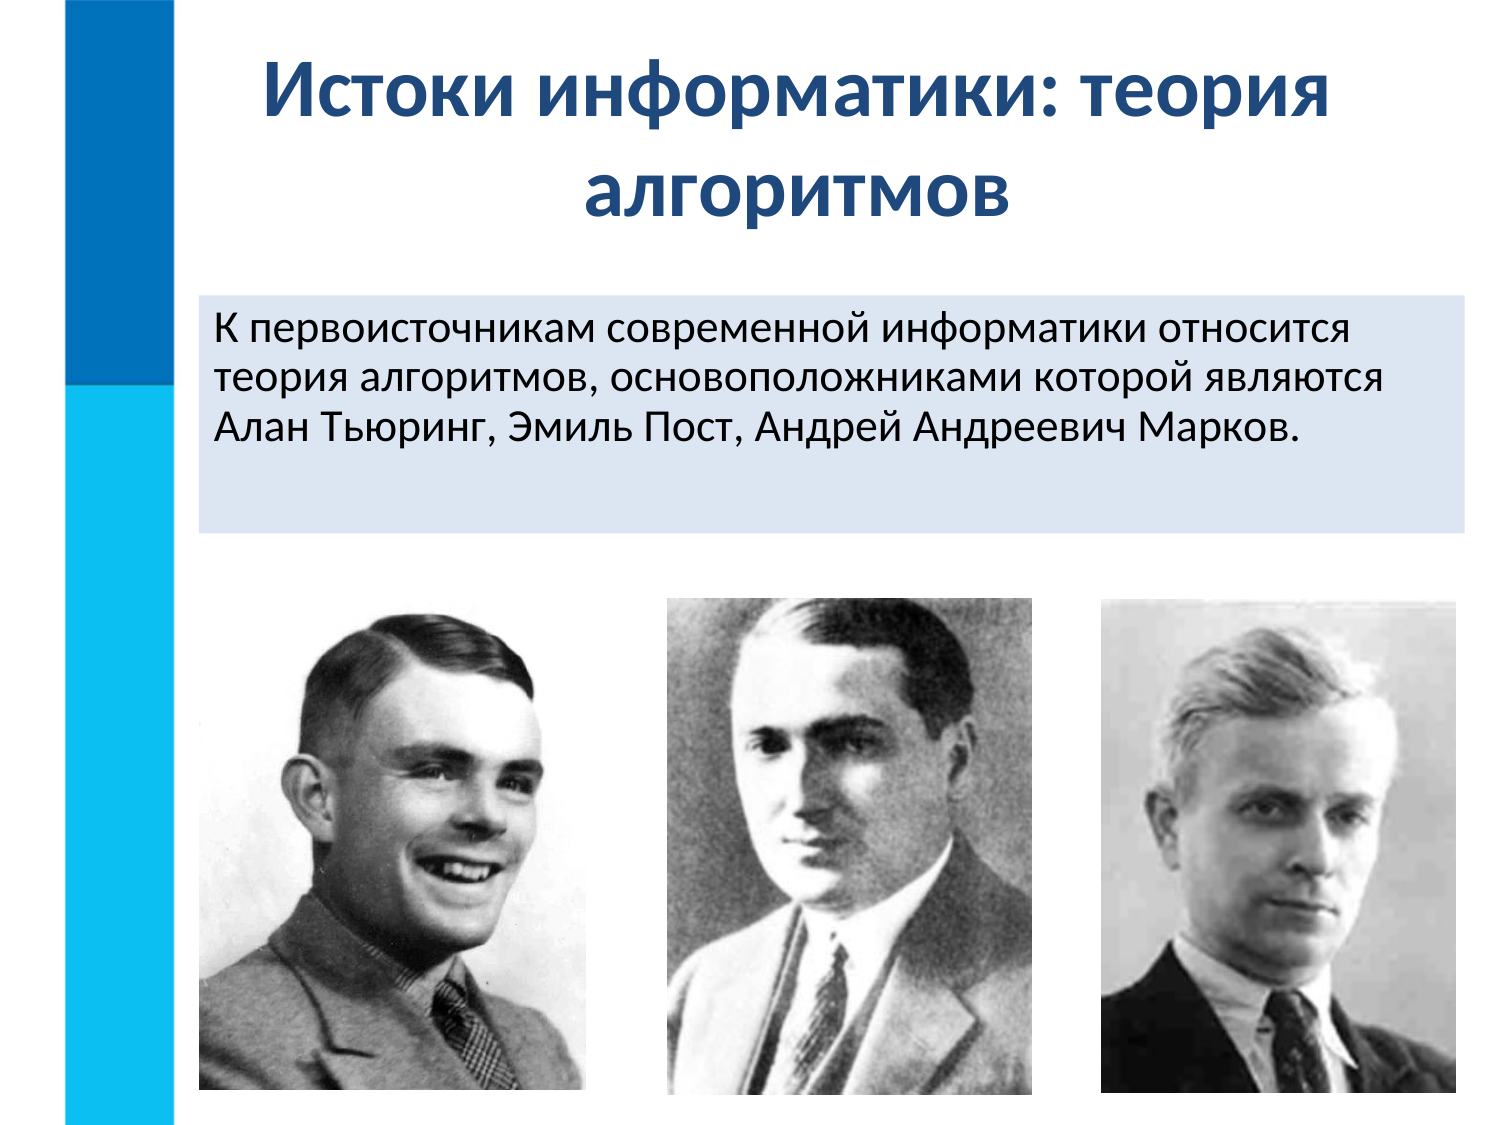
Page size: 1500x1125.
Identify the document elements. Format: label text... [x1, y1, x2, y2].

text_box К первоисточникам современной информатики относится теория алгоритмов, основоположниками которой являются Алан Тьюринг, Эмиль Пост, Андрей Андреевич Марков. [198, 295, 1465, 534]
picture [0, 0, 1500, 1125]
text_box Истоки информатики: теория алгоритмов [171, 31, 1426, 235]
